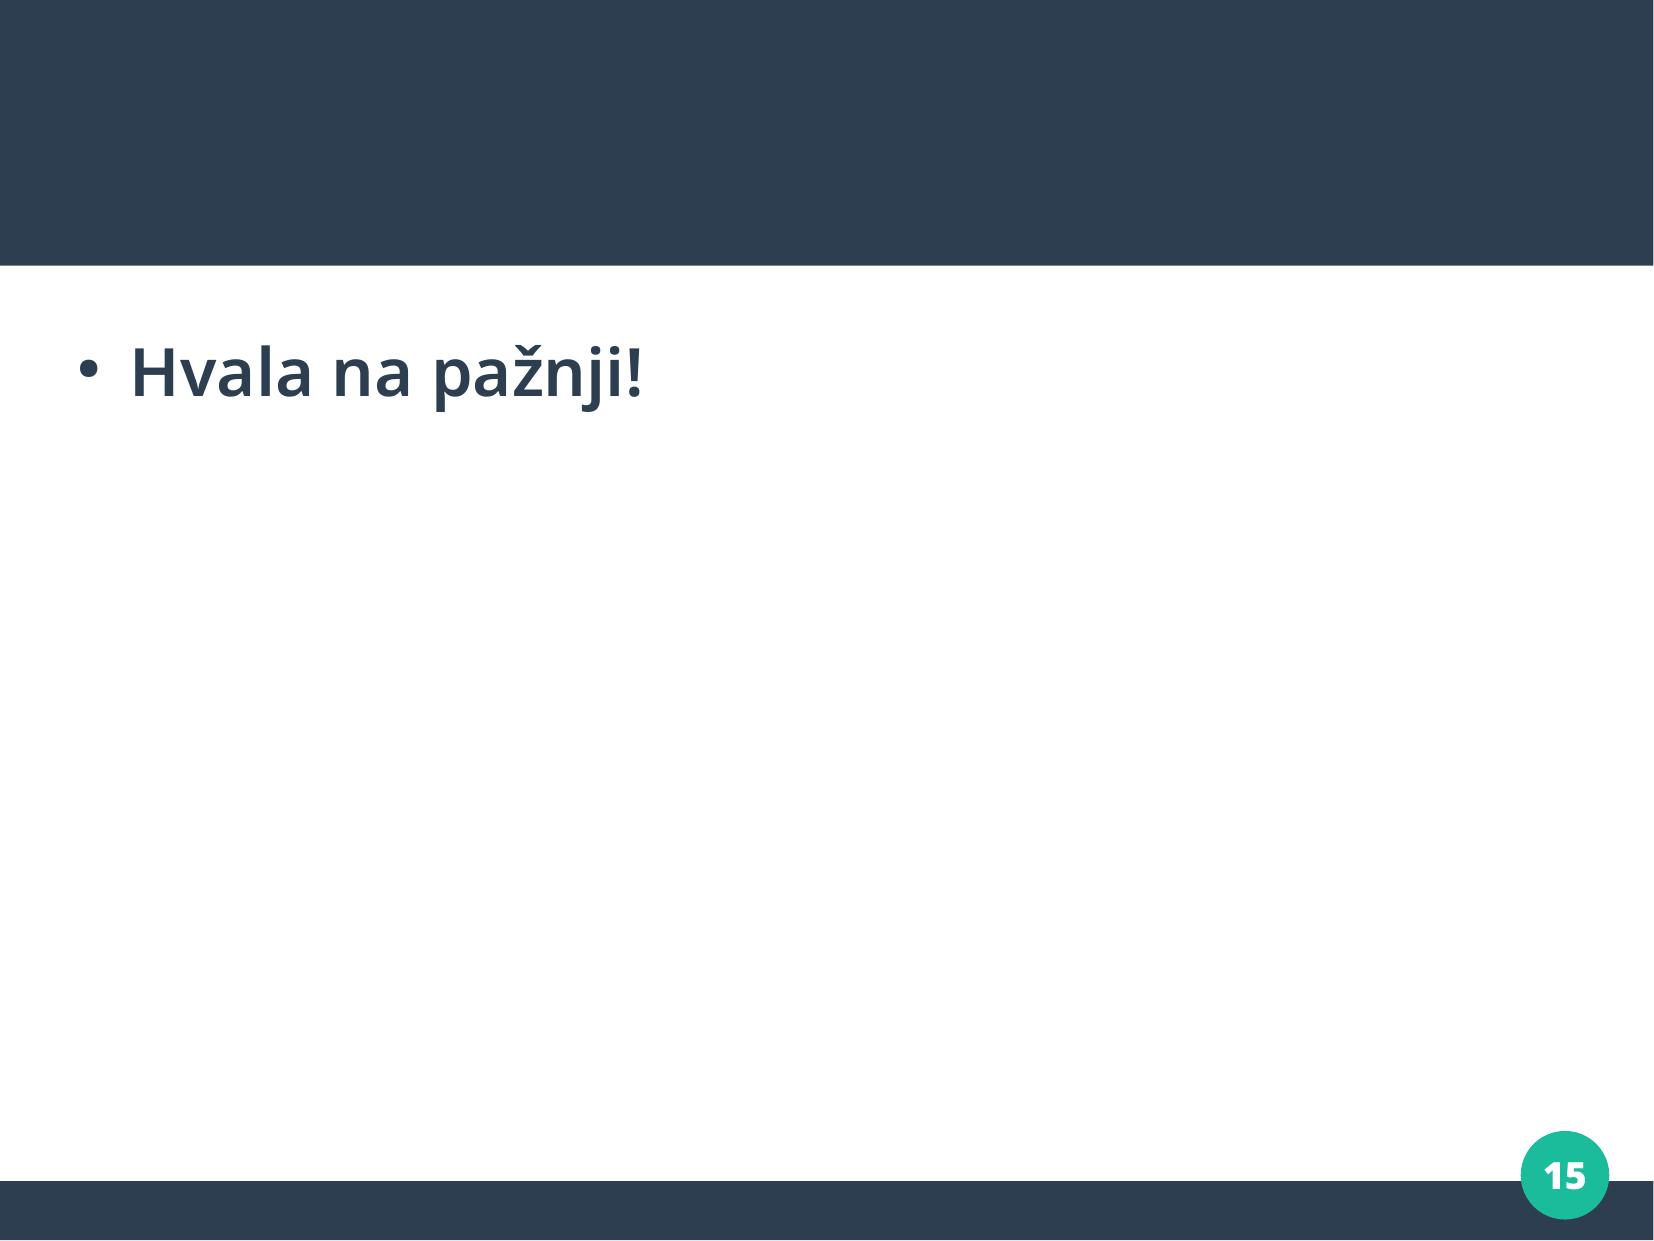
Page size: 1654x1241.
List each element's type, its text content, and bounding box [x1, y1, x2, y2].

list Hvala na pažnji! [59, 324, 1595, 1152]
